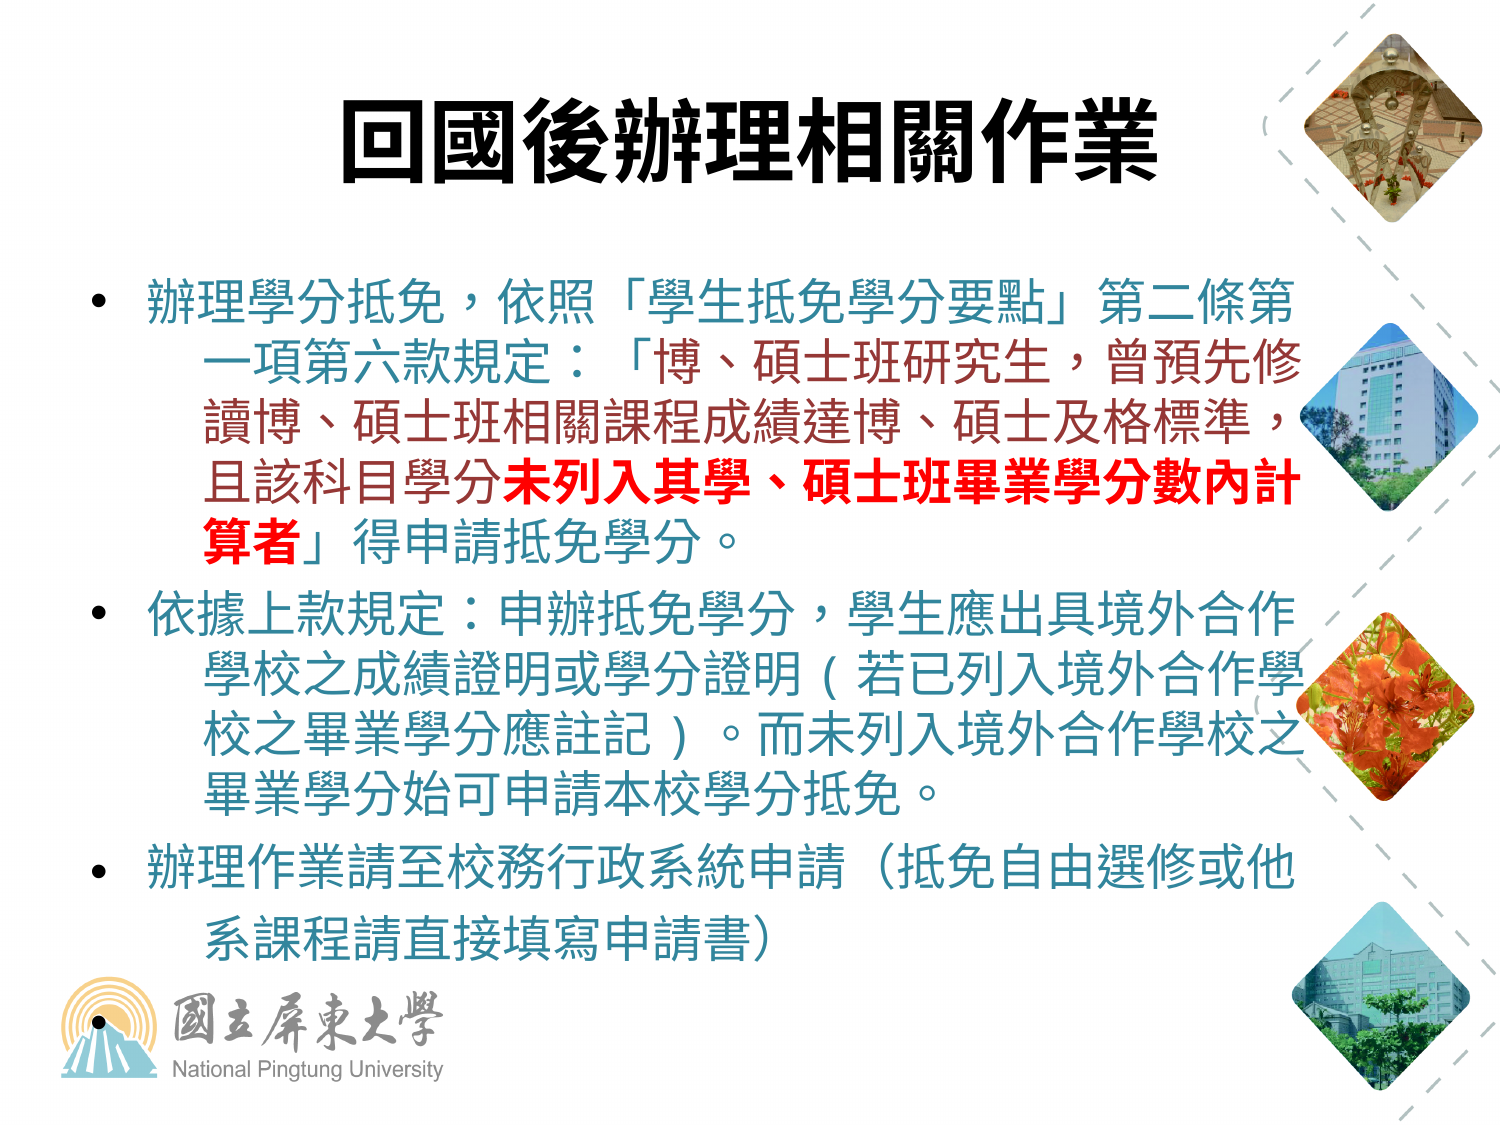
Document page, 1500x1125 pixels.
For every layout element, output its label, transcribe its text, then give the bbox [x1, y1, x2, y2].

list 辦理學分抵免，依照「學生抵免學分要點」第二條第一項第六款規定：「博、碩士班研究生，曾預先修讀博、碩士班相關課程成績達博、碩士及格標準，且該科目學分未列入其學、碩士班畢業學分數內計算者」得申請抵免學分。 依據上款規定：申辦抵免學分，學生應出具境外合作學校之成績證明或學分證明(若已列入境外合作學校之畢業學分應註記)。而未列入境外合作學校之畢業學分始可申請本校學分抵免。 辦理作業請至校務行政系統申請（抵免自由選修或他系課程請直接填寫申請書） [75, 262, 1341, 1005]
title 回國後辦理相關作業 [75, 45, 1426, 233]
